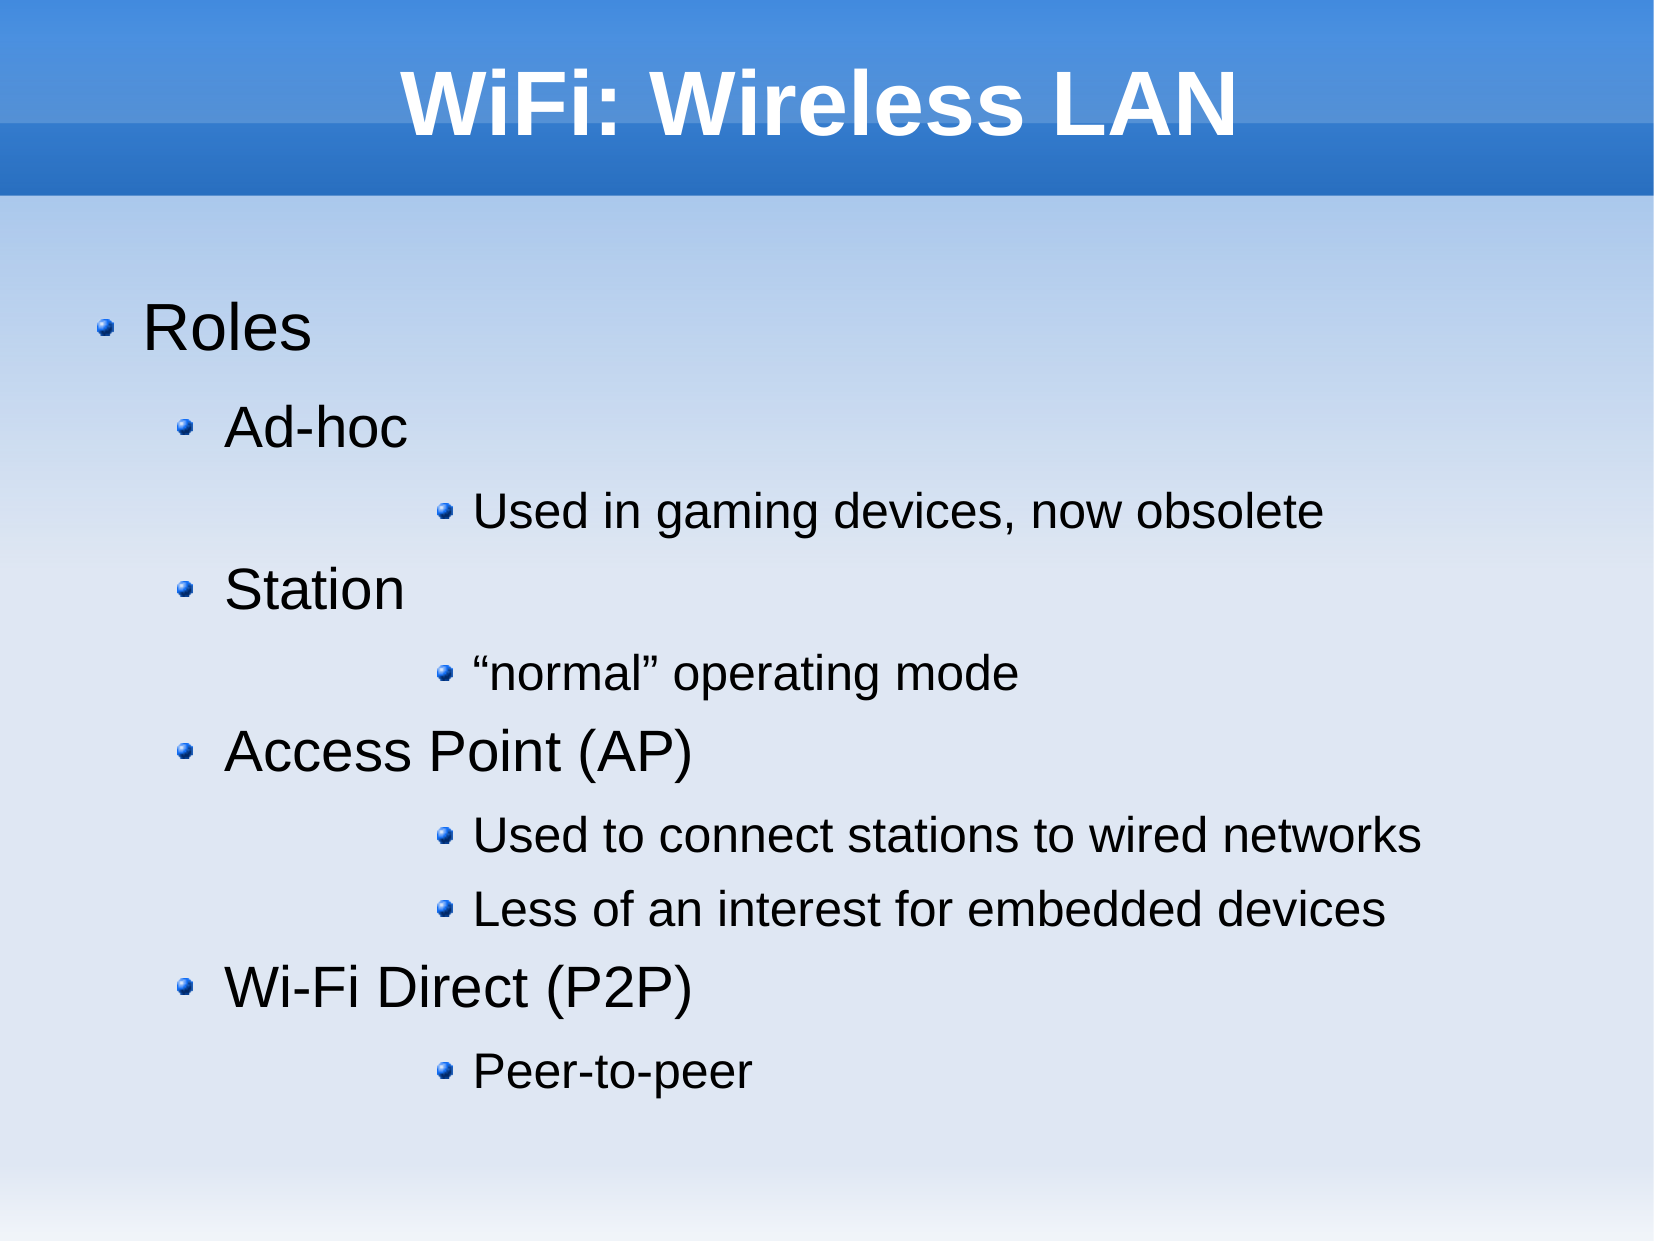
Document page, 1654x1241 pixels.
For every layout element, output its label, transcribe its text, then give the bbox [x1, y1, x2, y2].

picture [0, 0, 1654, 1241]
title WiFi: Wireless LAN [76, 0, 1565, 208]
list Roles Ad-hoc Used in gaming devices, now obsolete Station “normal” operating mode Access Point (AP) Used to connect stations to wired networks Less of an interest for embedded devices Wi-Fi Direct (P2P) Peer-to-peer [82, 290, 1571, 1118]
